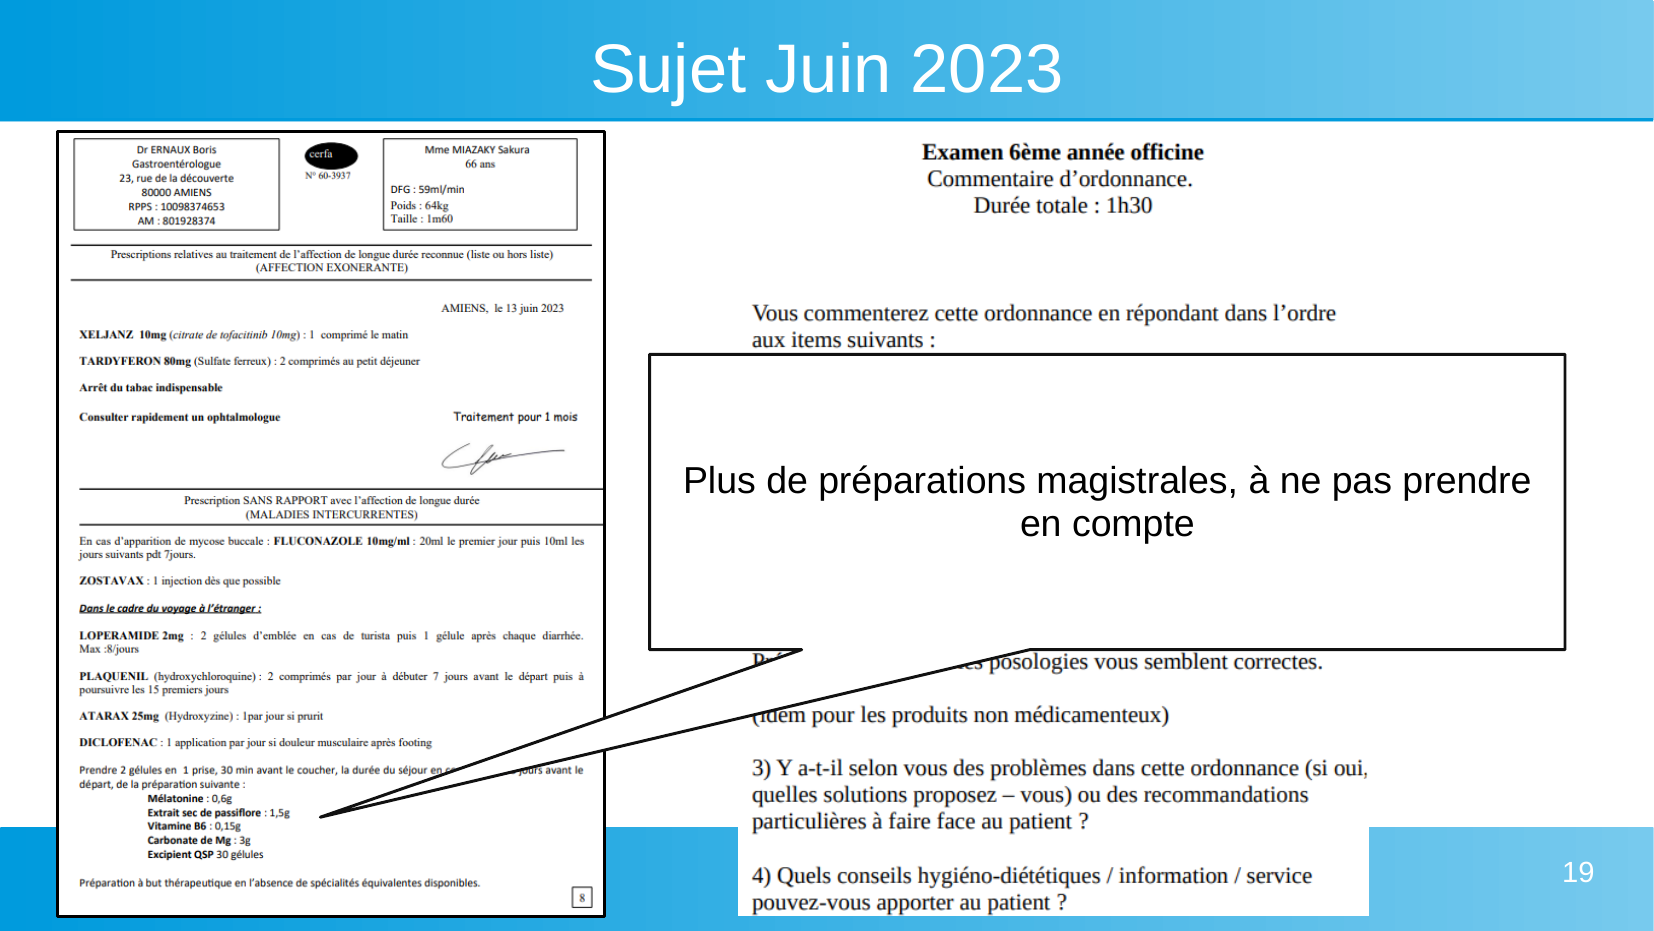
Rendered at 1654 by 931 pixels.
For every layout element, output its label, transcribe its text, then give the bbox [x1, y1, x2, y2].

picture [738, 650, 1369, 916]
picture [738, 650, 797, 671]
picture [738, 133, 1369, 354]
picture [59, 132, 603, 916]
text_box Plus de préparations magistrales, à ne pas prendre en compte [320, 354, 1566, 818]
title Sujet Juin 2023 [59, 29, 1595, 108]
